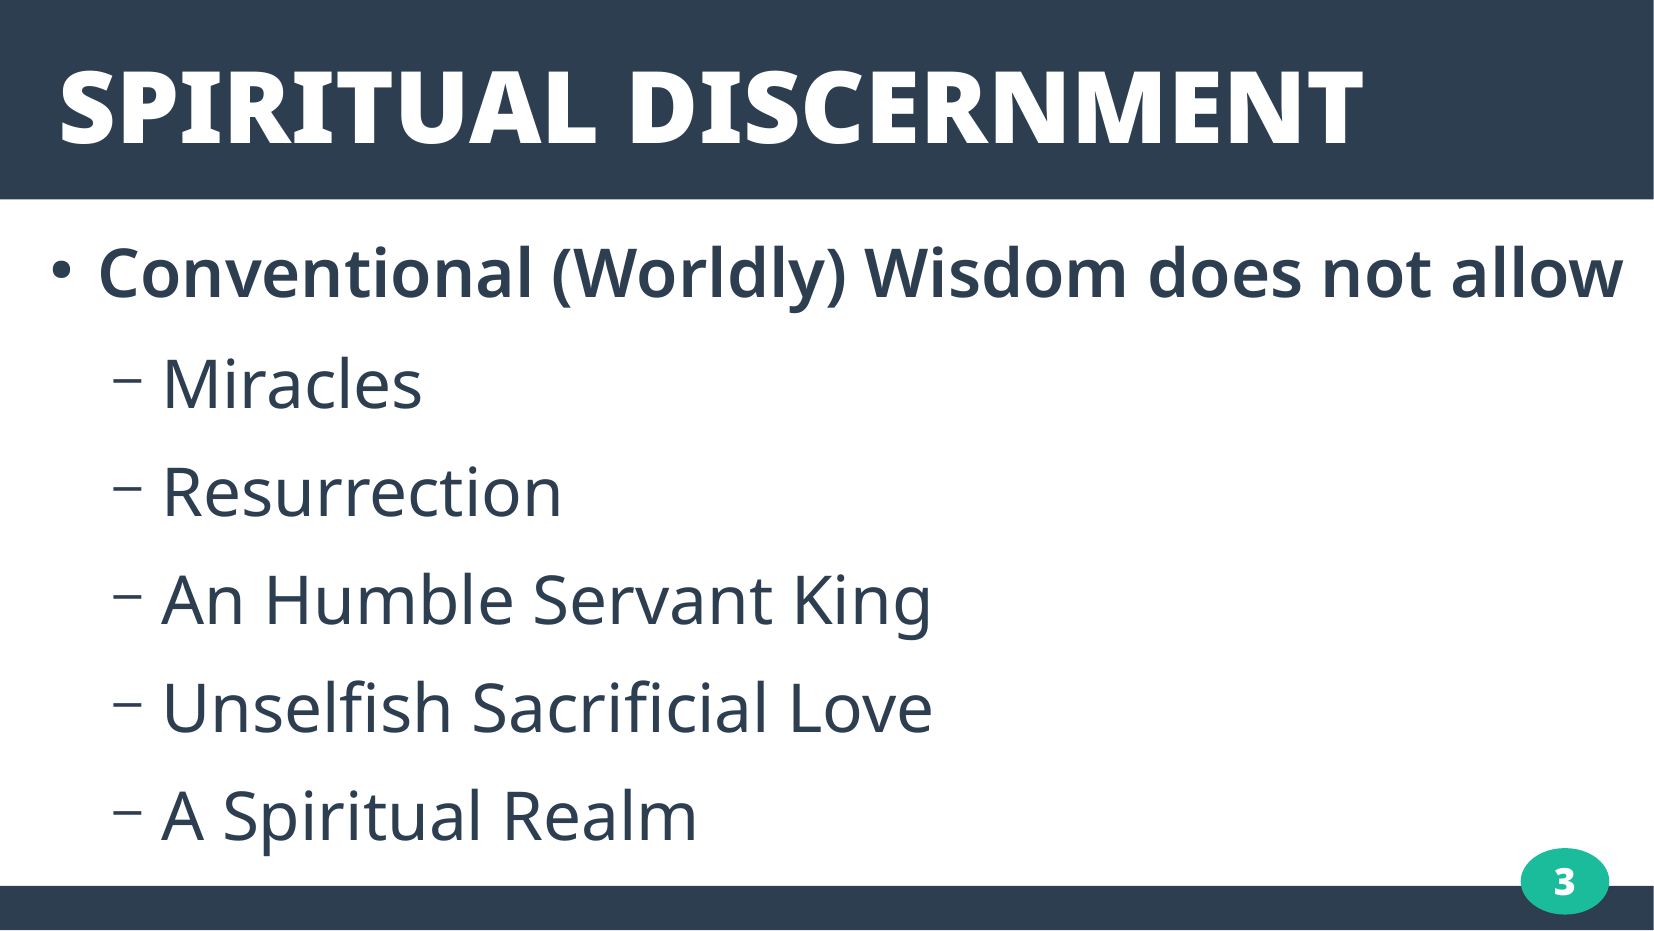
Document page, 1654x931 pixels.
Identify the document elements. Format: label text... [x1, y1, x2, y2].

list Conventional (Worldly) Wisdom does not allow Miracles Resurrection An Humble Servant King Unselfish Sacrificial Love A Spiritual Realm [33, 225, 1639, 886]
title SPIRITUAL DISCERNMENT [59, 37, 1595, 155]
